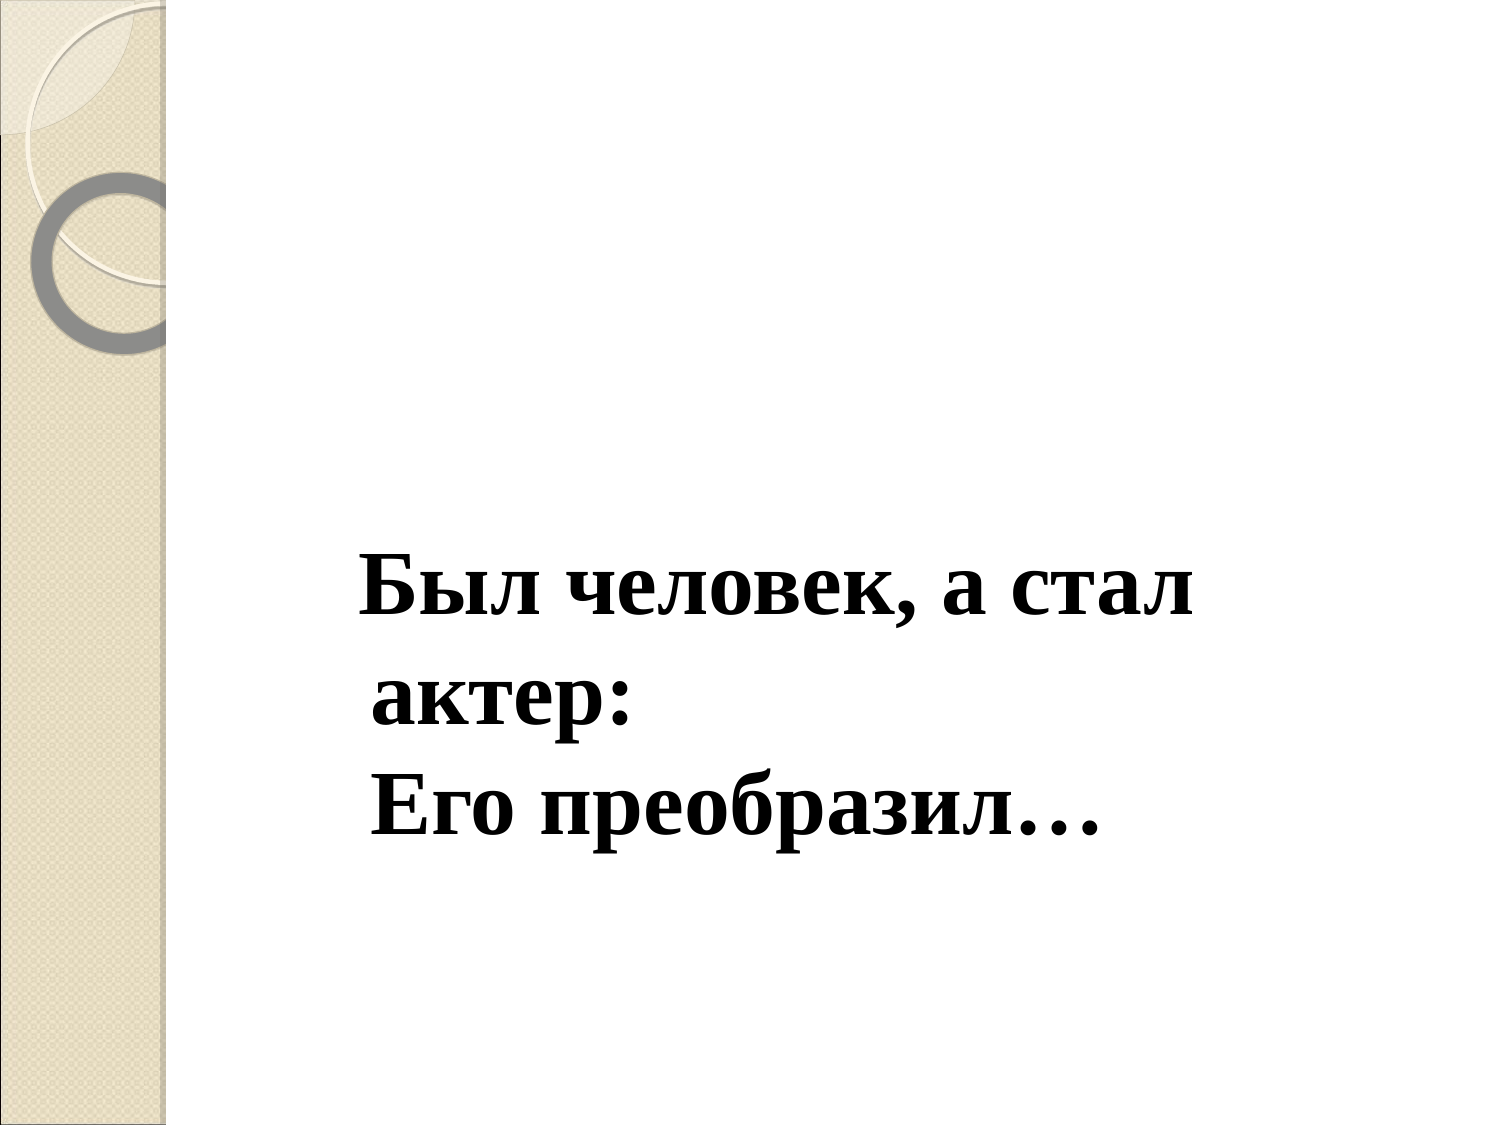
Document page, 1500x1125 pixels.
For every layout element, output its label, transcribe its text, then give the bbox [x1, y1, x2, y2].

list Был человек, а стал актер: Его преобразил… [235, 237, 1466, 1026]
